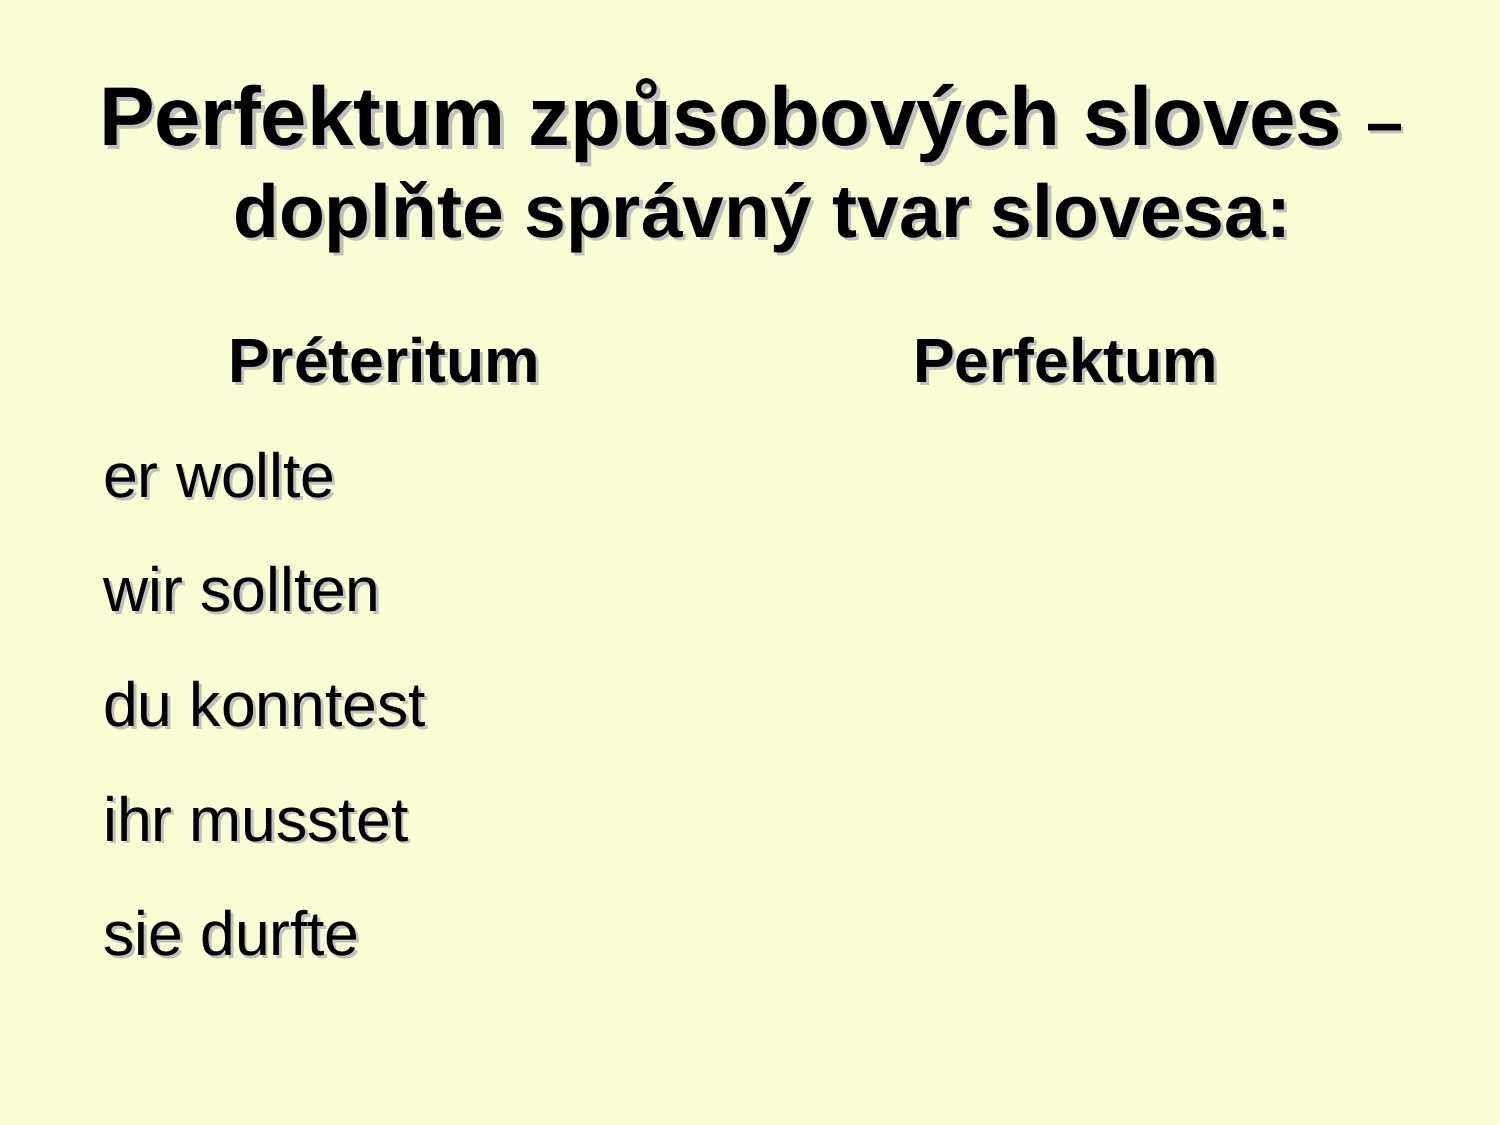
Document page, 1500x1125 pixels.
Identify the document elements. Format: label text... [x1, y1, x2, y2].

table_cell wir sollten [89, 542, 680, 656]
table_header Perfektum [680, 313, 1451, 427]
table_cell [680, 542, 1451, 656]
table_header Préteritum [89, 313, 680, 427]
table_cell [680, 885, 1451, 1000]
table_cell du konntest [89, 656, 680, 771]
table_cell [680, 771, 1451, 885]
table_cell er wollte [89, 427, 680, 542]
table_cell [680, 656, 1451, 771]
title Perfektum způsobových sloves – doplňte správný tvar slovesa: [75, 40, 1451, 276]
table_cell sie durfte [89, 885, 680, 1000]
table_cell ihr musstet [89, 771, 680, 885]
table_cell [680, 427, 1451, 542]
